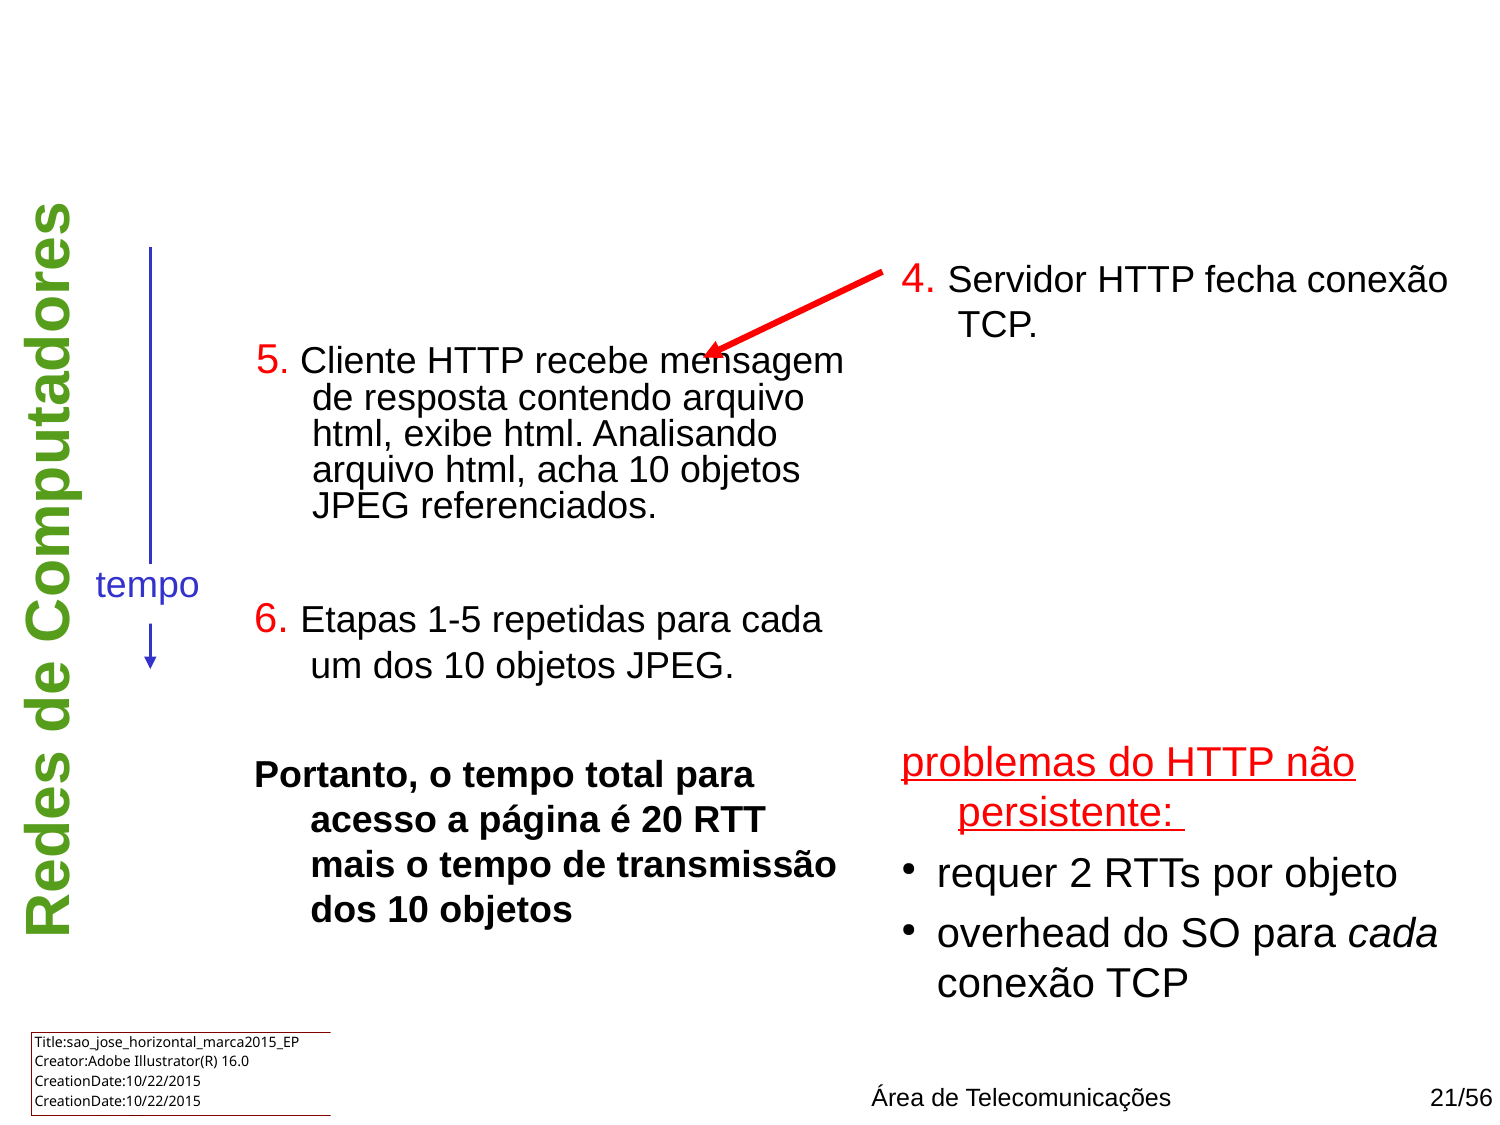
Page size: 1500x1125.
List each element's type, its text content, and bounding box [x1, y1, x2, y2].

text_box [78, 564, 225, 624]
text_box 6. Etapas 1-5 repetidas para cada um dos 10 objetos JPEG. Portanto, o tempo total para acesso a página é 20 RTT mais o tempo de transmissão dos 10 objetos [239, 583, 865, 693]
text_box 5. Cliente HTTP recebe mensagem de resposta contendo arquivo html, exibe html. Analisando arquivo html, acha 10 objetos JPEG referenciados. [240, 333, 866, 586]
text_box 4. Servidor HTTP fecha conexão TCP. problemas do HTTP não persistente: requer 2 RTTs por objeto overhead do SO para cada conexão TCP [886, 242, 1500, 363]
text_box tempo [80, 552, 215, 614]
